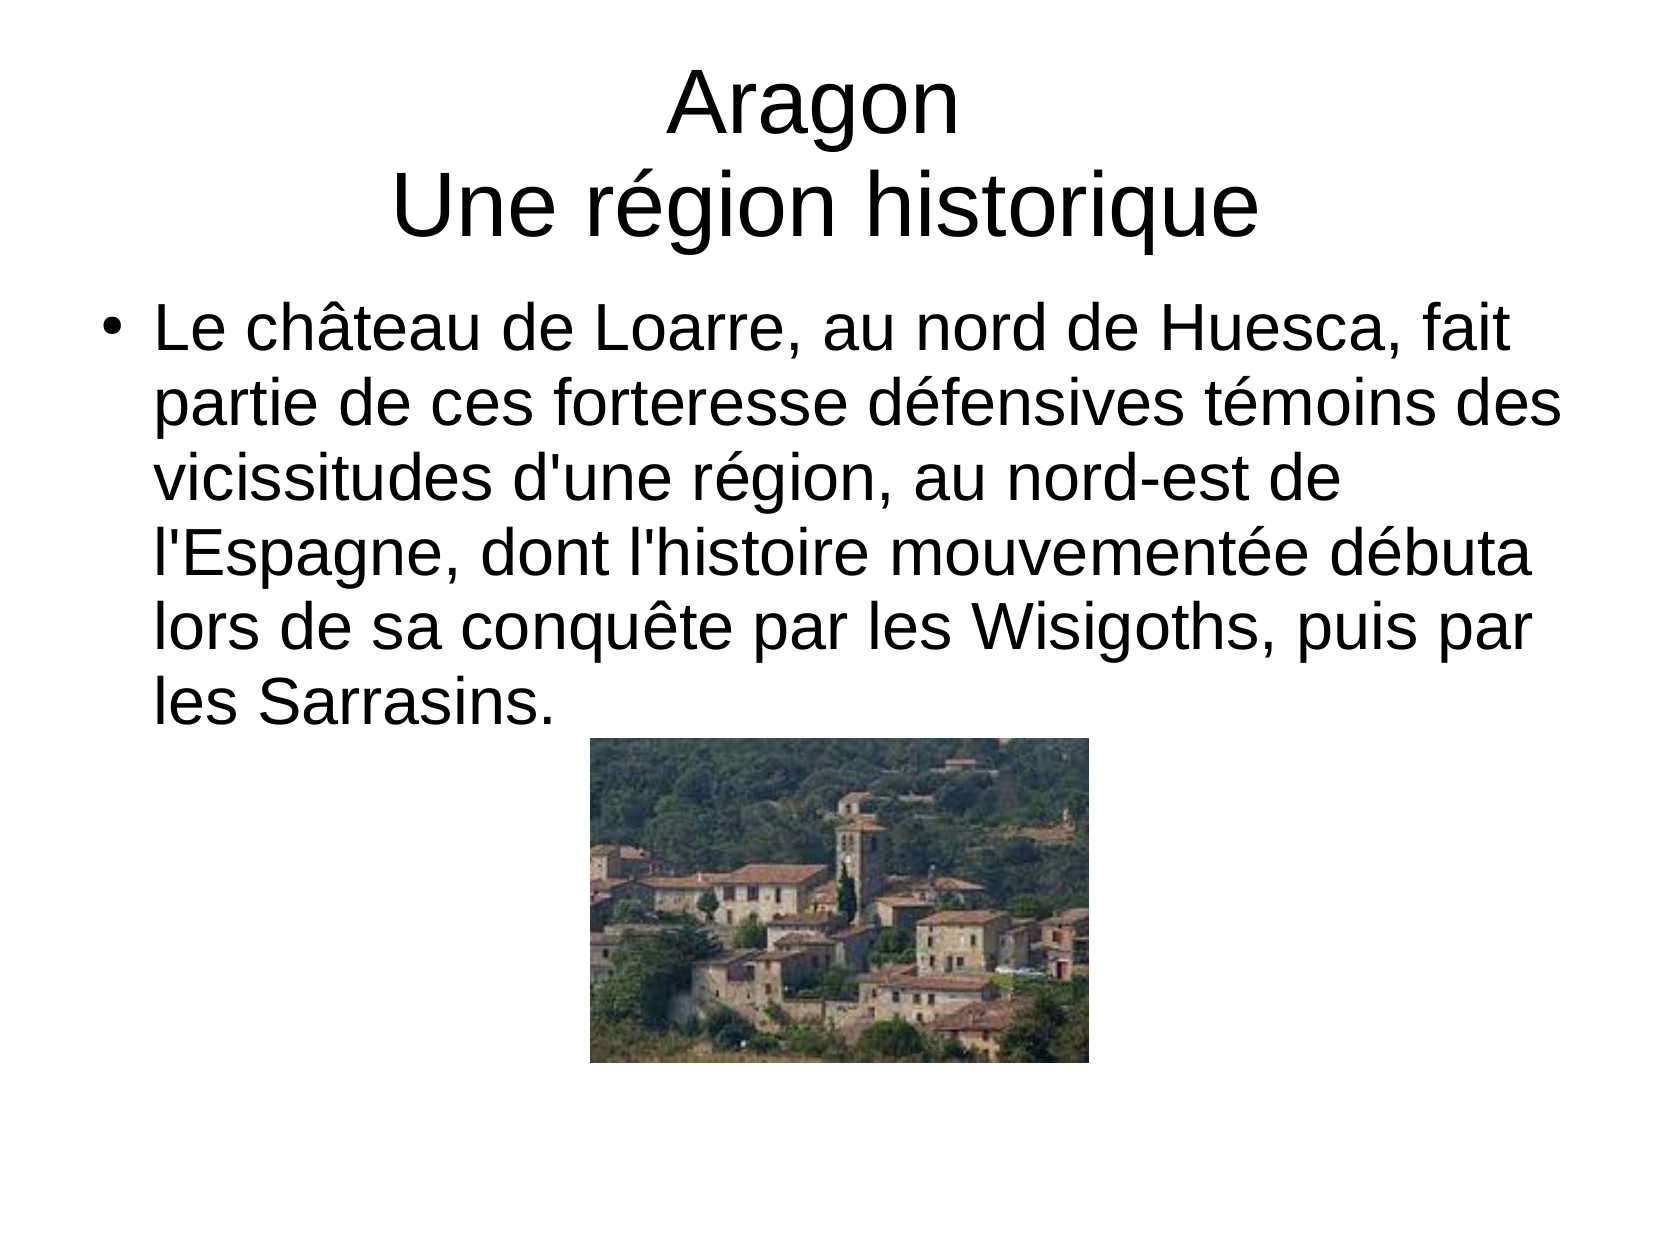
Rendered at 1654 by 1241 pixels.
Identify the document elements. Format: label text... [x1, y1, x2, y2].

list Le château de Loarre, au nord de Huesca, fait partie de ces forteresse défensives témoins des vicissitudes d'une région, au nord-est de l'Espagne, dont l'histoire mouvementée débuta lors de sa conquête par les Wisigoths, puis par les Sarrasins. [82, 290, 1571, 1094]
picture [590, 738, 1089, 1063]
title Aragon Une région historique [82, 50, 1571, 256]
